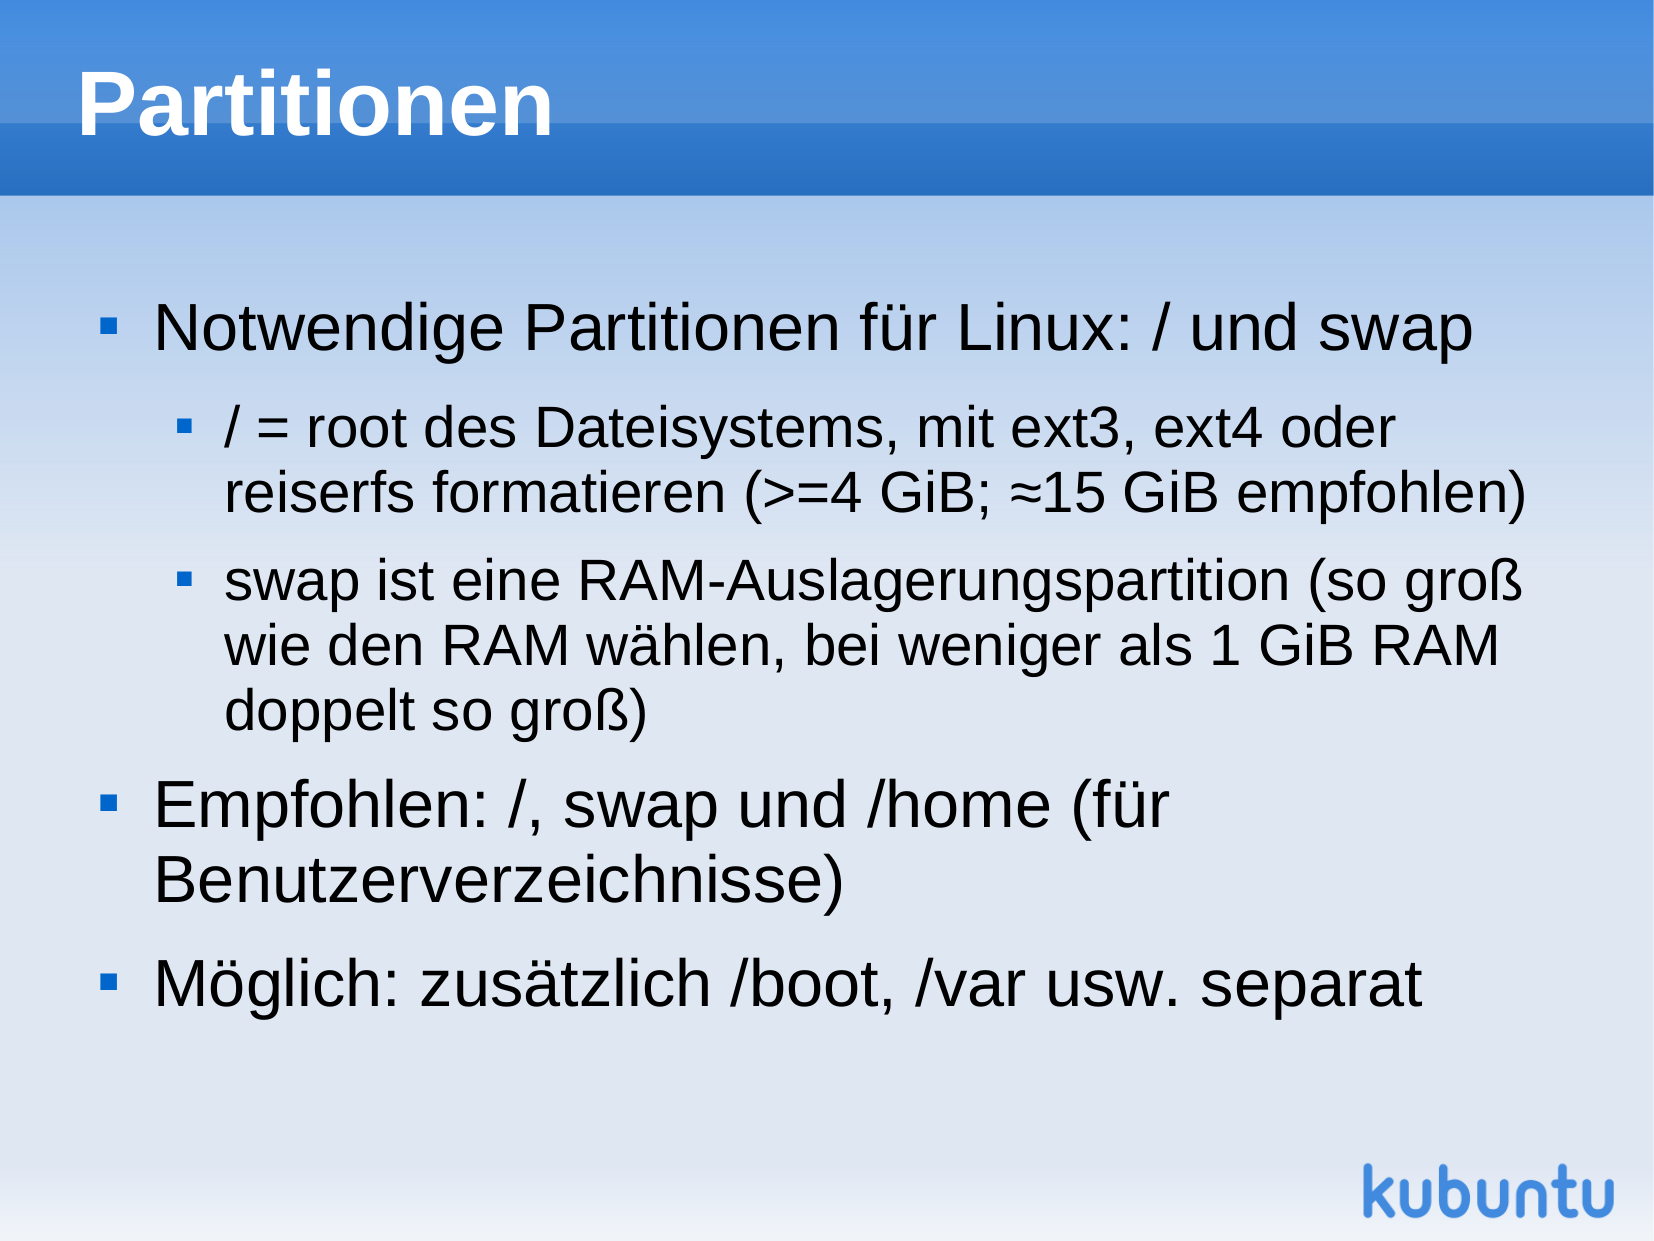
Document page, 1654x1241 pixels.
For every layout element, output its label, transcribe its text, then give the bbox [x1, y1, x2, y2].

picture [0, 0, 1654, 1241]
list Notwendige Partitionen für Linux: / und swap / = root des Dateisystems, mit ext3, ext4 oder reiserfs formatieren (>=4 GiB; ≈15 GiB empfohlen) swap ist eine RAM-Auslagerungspartition (so groß wie den RAM wählen, bei weniger als 1 GiB RAM doppelt so groß) Empfohlen: /, swap und /home (für Benutzerverzeichnisse) Möglich: zusätzlich /boot, /var usw. separat [82, 290, 1571, 1109]
title Partitionen [76, 0, 1565, 208]
